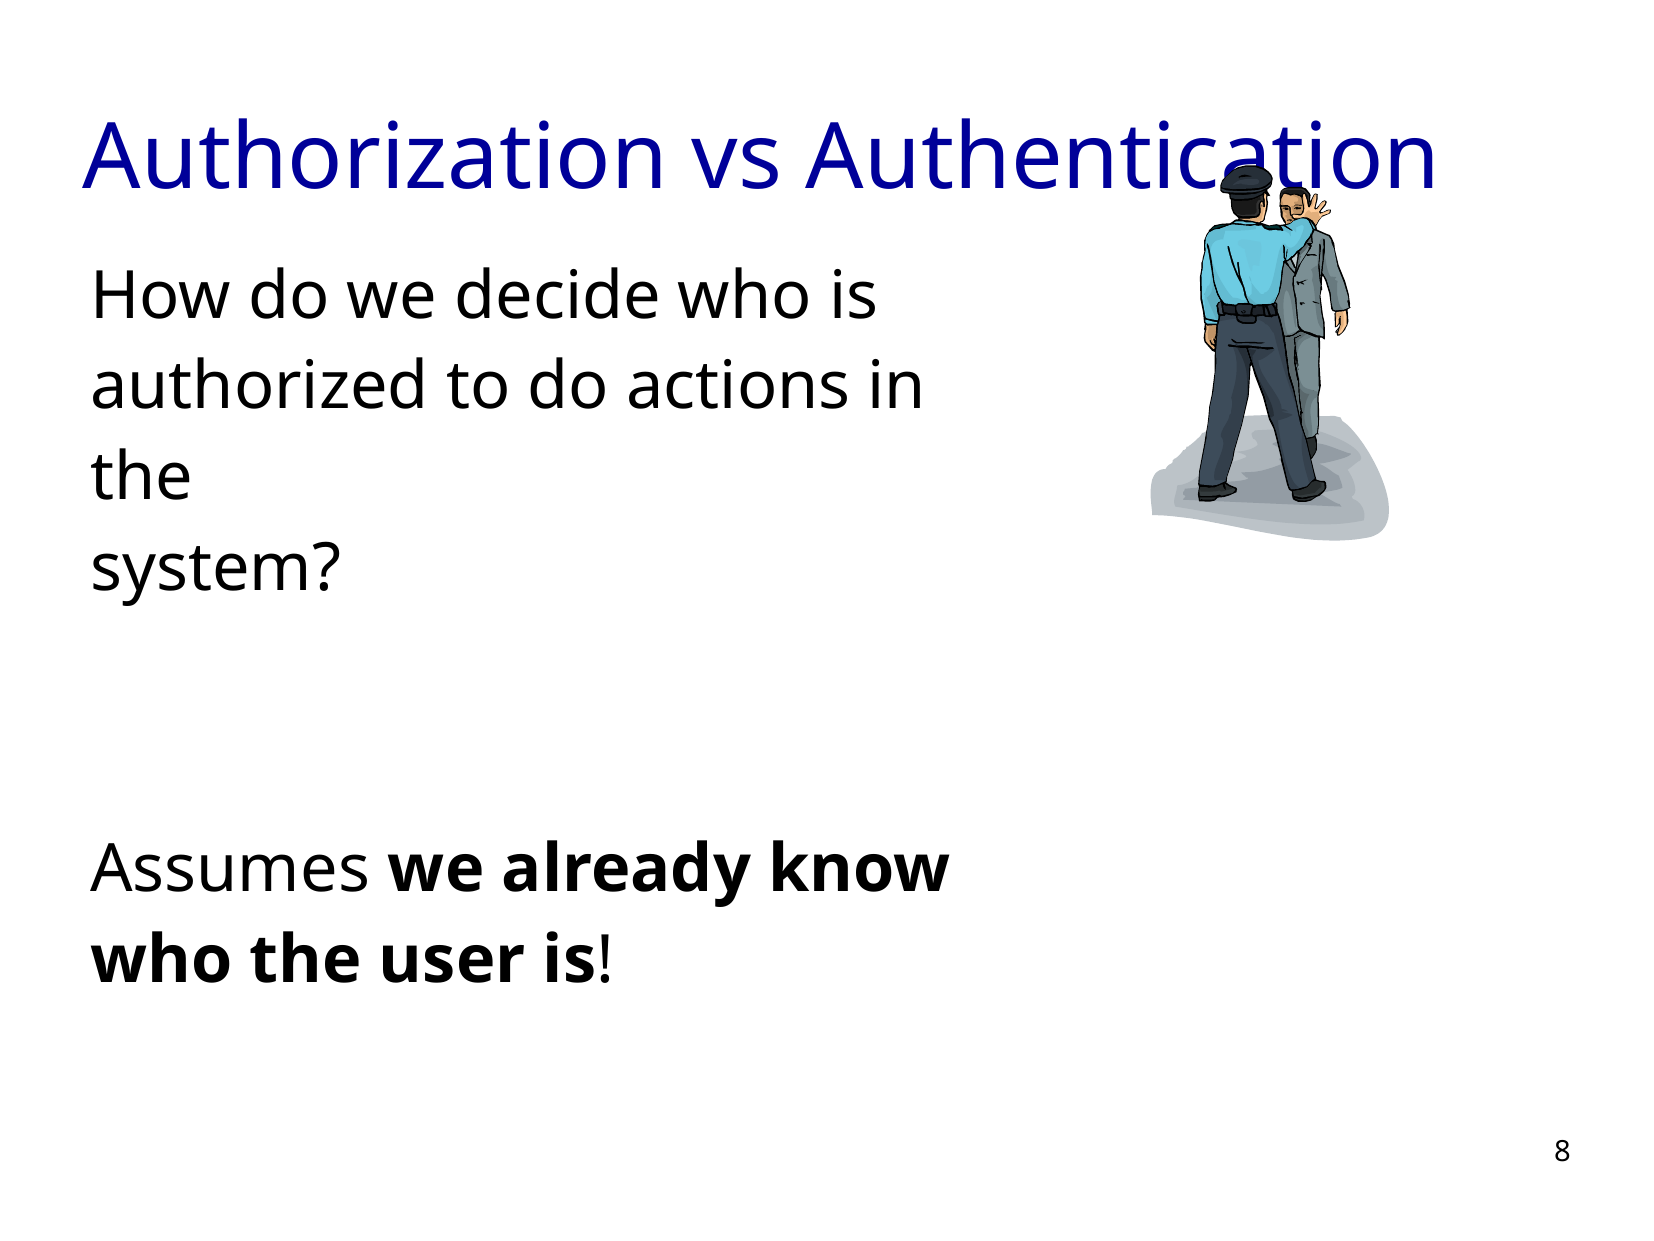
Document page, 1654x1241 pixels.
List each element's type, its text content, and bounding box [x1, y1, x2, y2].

title Authorization vs Authentication [82, 49, 1571, 257]
picture [1143, 165, 1418, 552]
list How do we decide who is authorized to do actions in the system? Assumes we already know who the user is! [54, 246, 1006, 1171]
